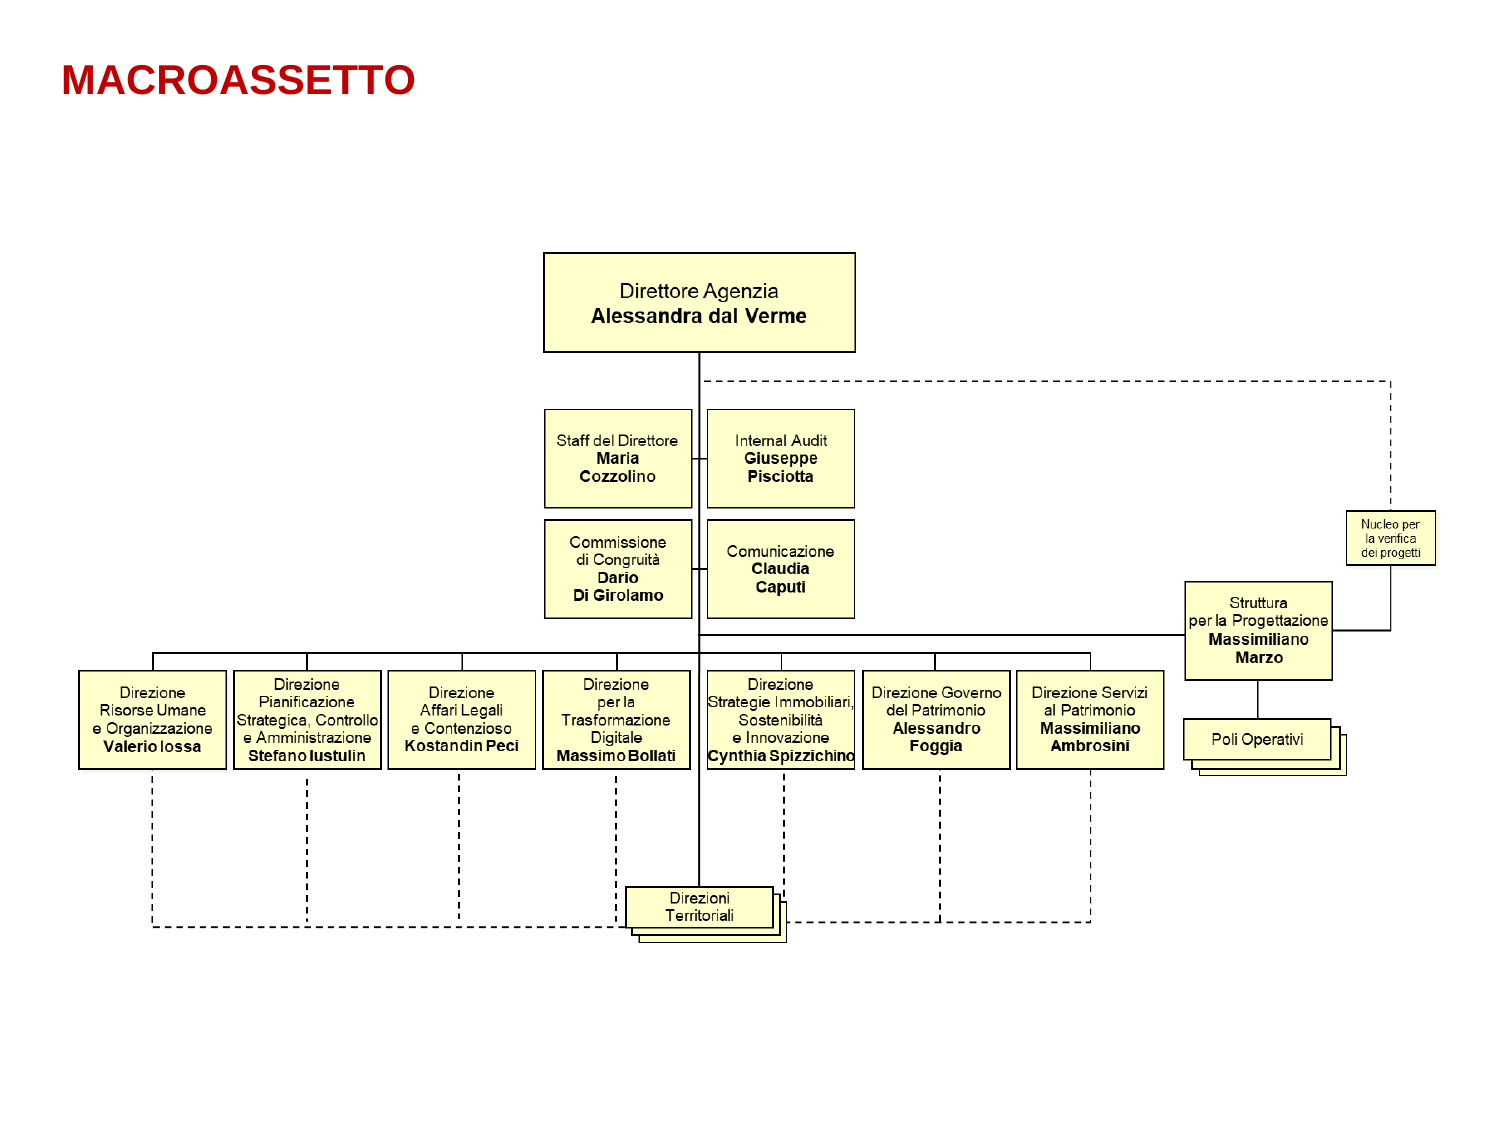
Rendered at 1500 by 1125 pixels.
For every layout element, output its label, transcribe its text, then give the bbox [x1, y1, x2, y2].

text_box MACROASSETTO [46, 45, 1387, 128]
picture [78, 252, 1440, 943]
